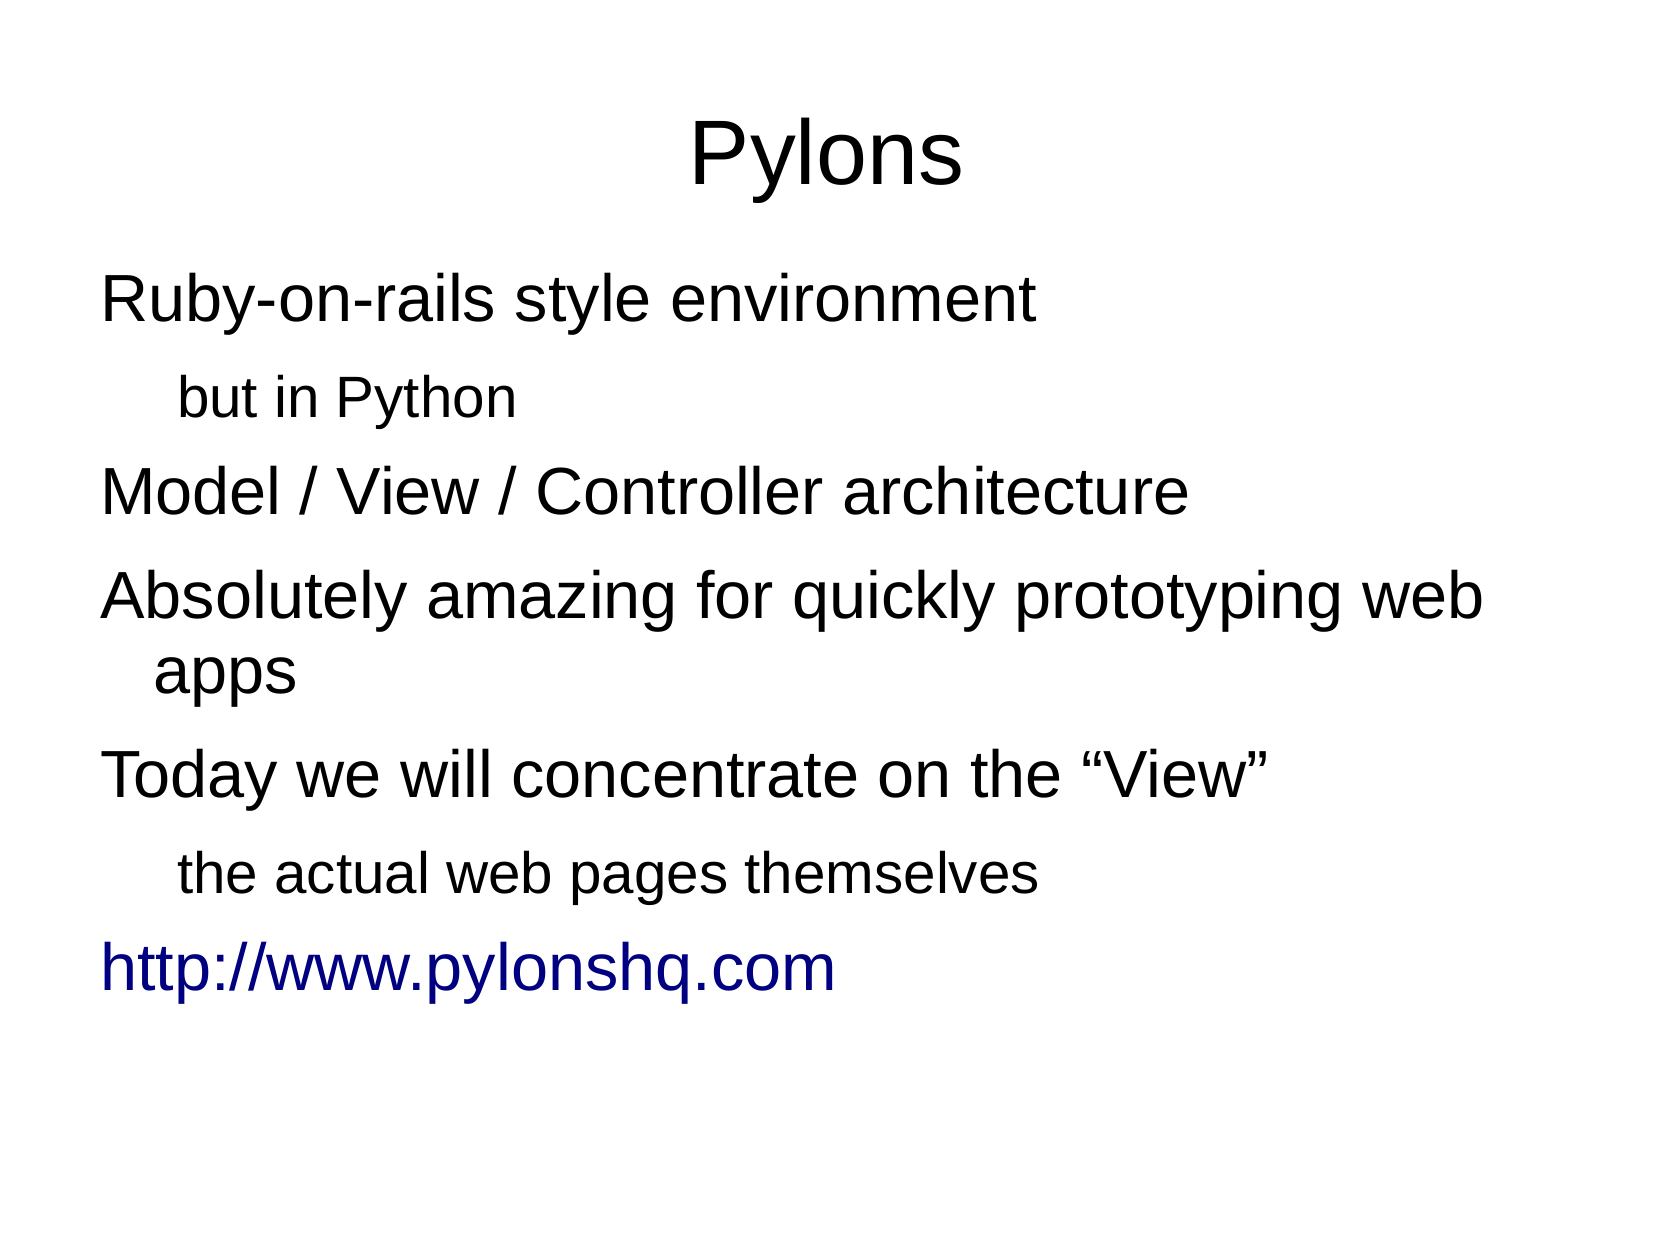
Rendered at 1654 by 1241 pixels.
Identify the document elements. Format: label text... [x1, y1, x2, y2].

list Ruby-on-rails style environment but in Python Model / View / Controller architecture Absolutely amazing for quickly prototyping web apps Today we will concentrate on the “View” the actual web pages themselves http://www.pylonshq.com [82, 260, 1571, 1195]
title Pylons [82, 56, 1571, 250]
